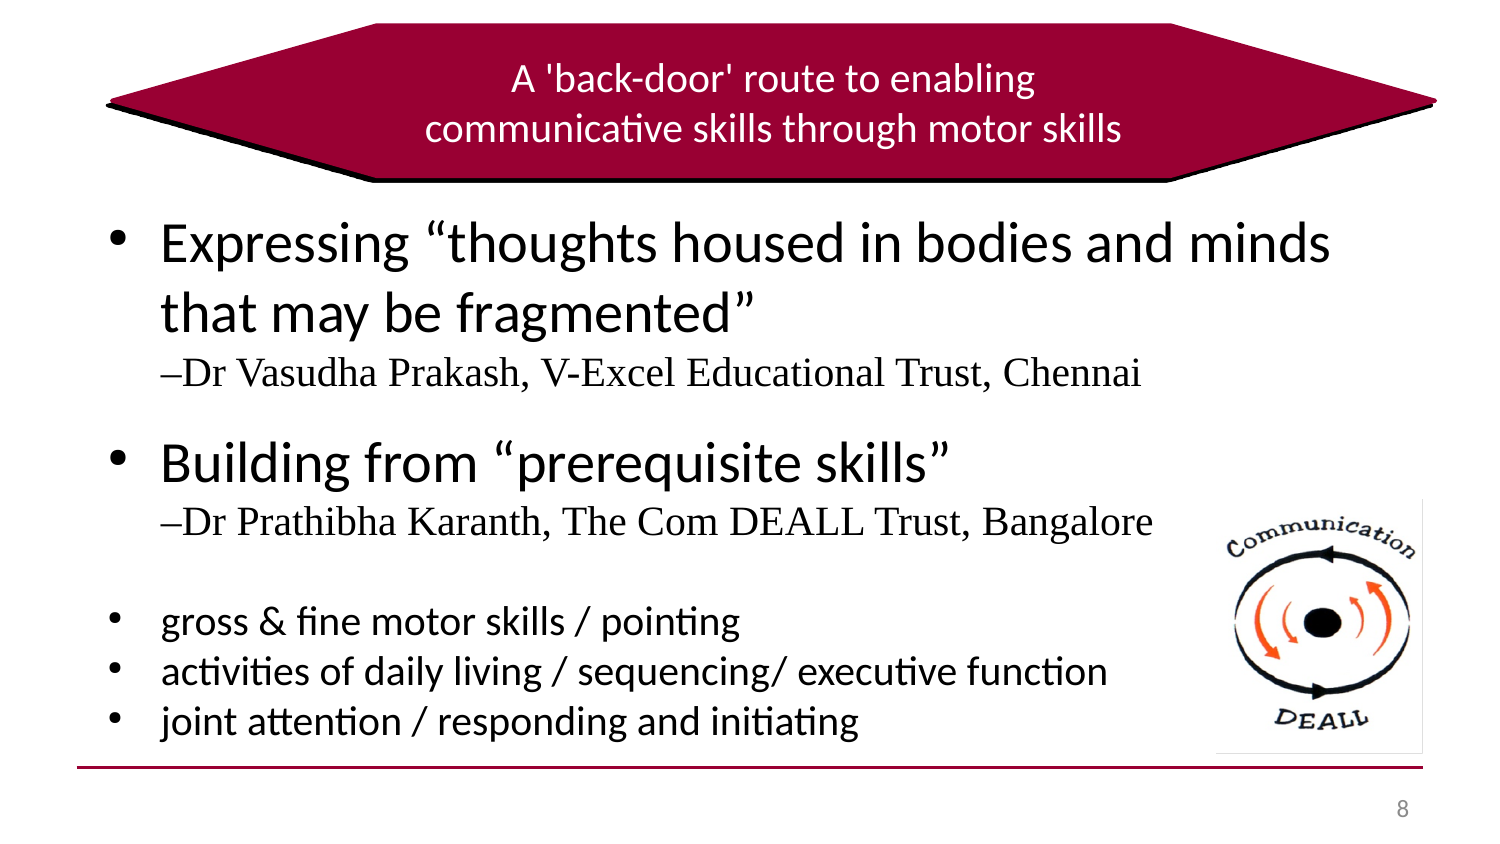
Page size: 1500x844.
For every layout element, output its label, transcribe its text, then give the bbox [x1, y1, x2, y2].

picture [1215, 498, 1423, 754]
list Expressing “thoughts housed in bodies and minds that may be fragmented” –Dr Vasudha Prakash, V-Excel Educational Trust, Chennai Building from “prerequisite skills” –Dr Prathibha Karanth, The Com DEALL Trust, Bangalore gross & fine motor skills / pointing activities of daily living / sequencing/ executive function joint attention / responding and initiating [75, 196, 1425, 754]
text_box A 'back-door' route to enabling communicative skills through motor skills [112, 25, 1436, 176]
slide_number <number> [1074, 785, 1425, 830]
